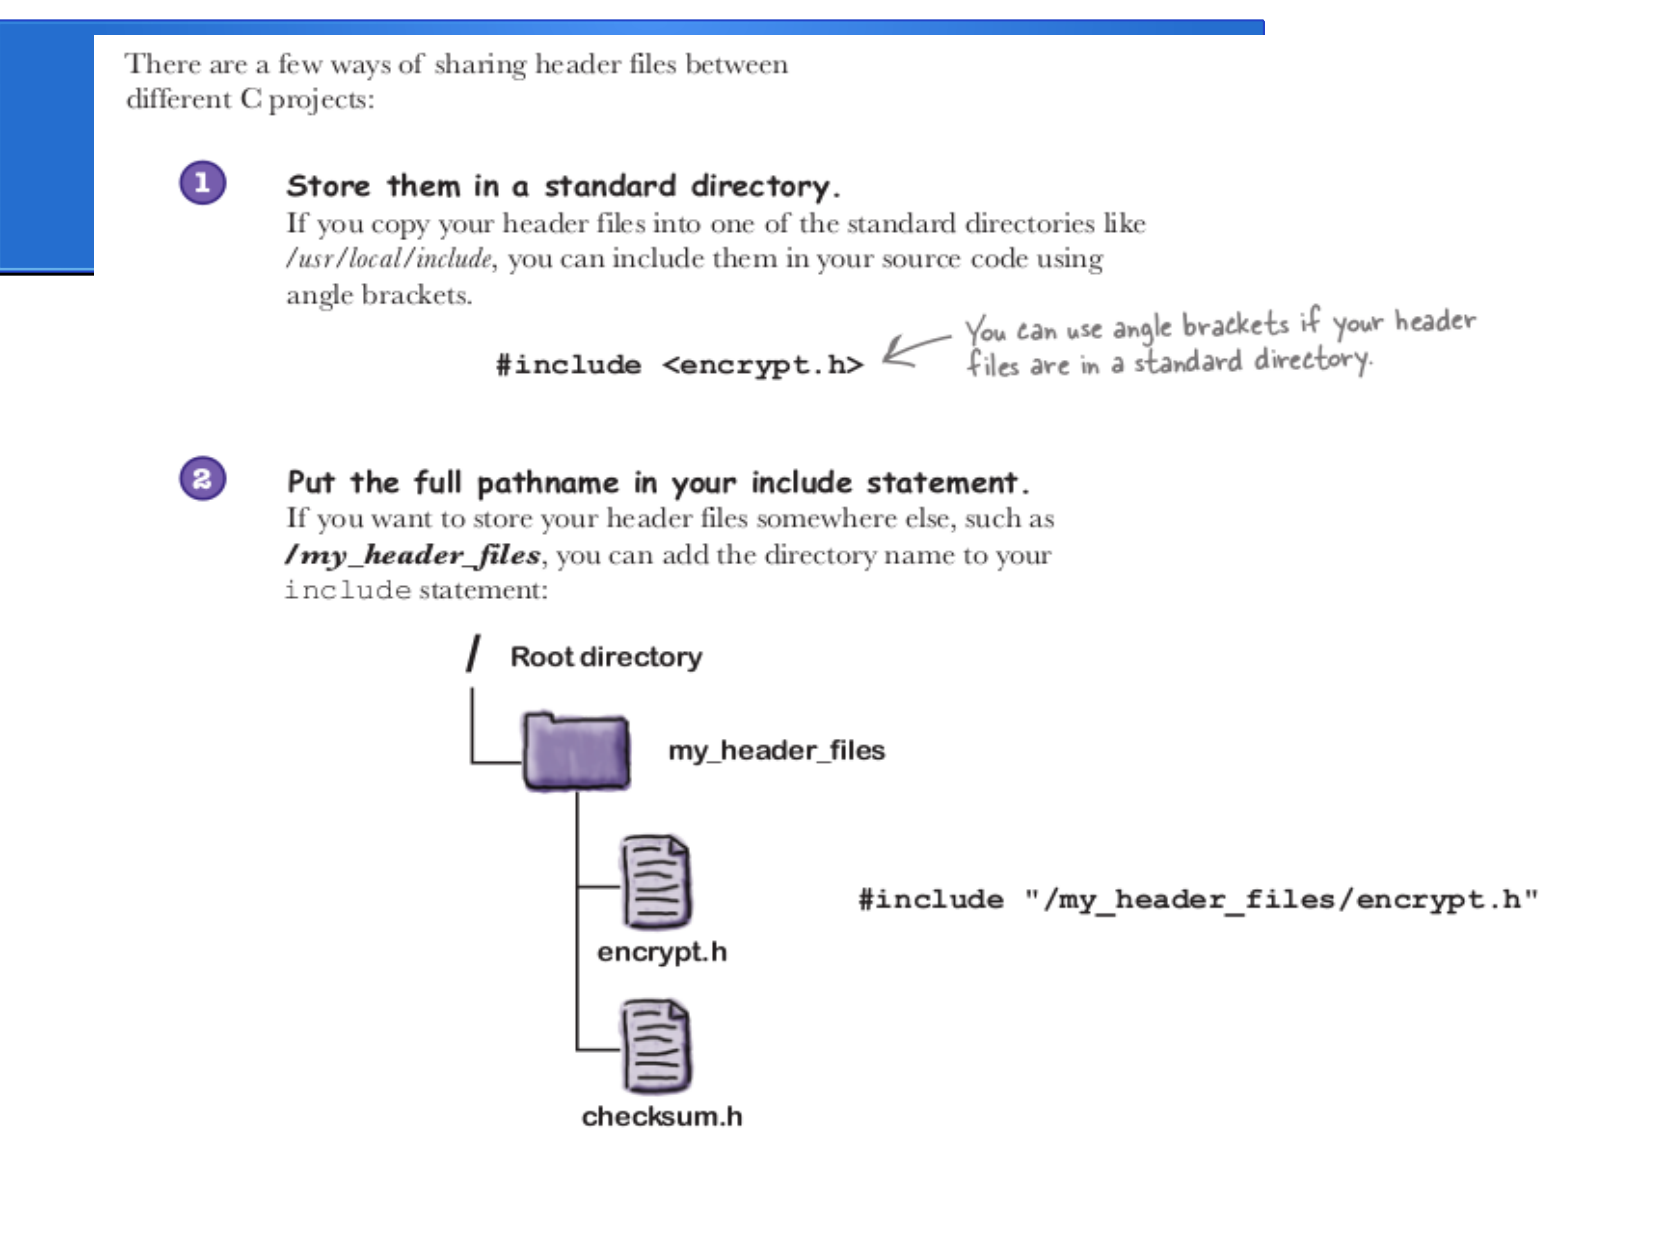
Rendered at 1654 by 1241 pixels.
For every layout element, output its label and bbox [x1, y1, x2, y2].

picture [94, 35, 1571, 1170]
